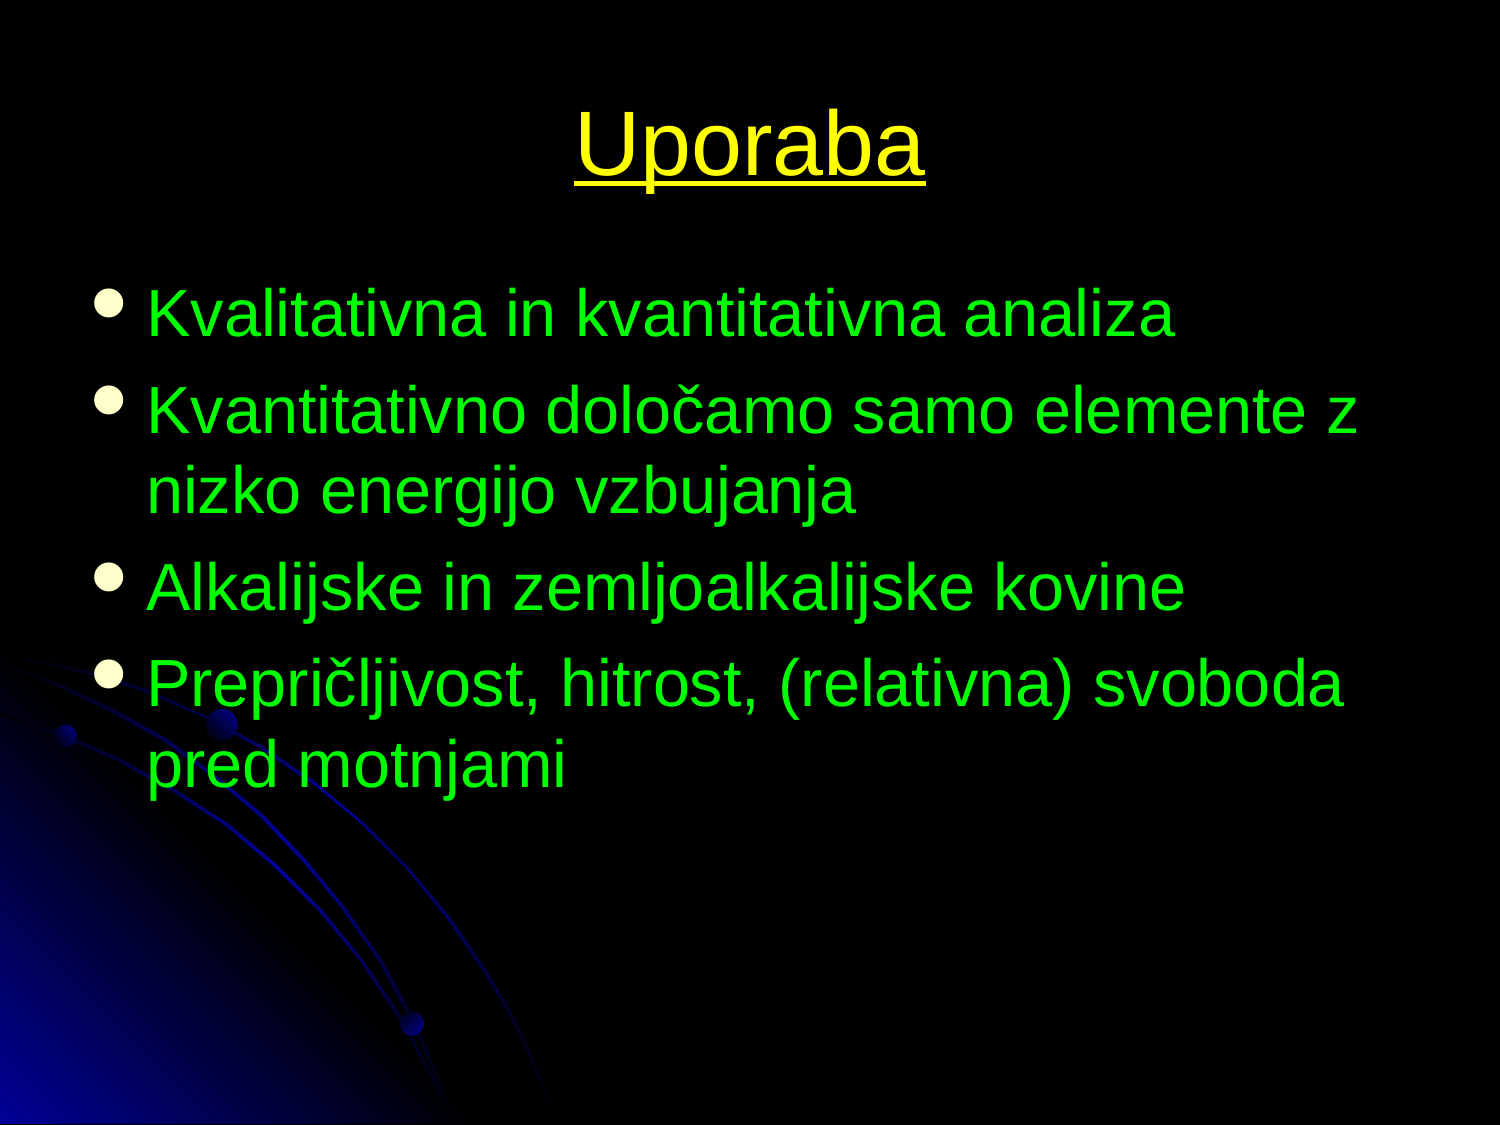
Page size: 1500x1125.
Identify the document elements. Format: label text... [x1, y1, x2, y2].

list Kvalitativna in kvantitativna analiza Kvantitativno določamo samo elemente z nizko energijo vzbujanja Alkalijske in zemljoalkalijske kovine Prepričljivost, hitrost, (relativna) svoboda pred motnjami [75, 262, 1426, 1006]
title Uporaba [75, 45, 1426, 233]
